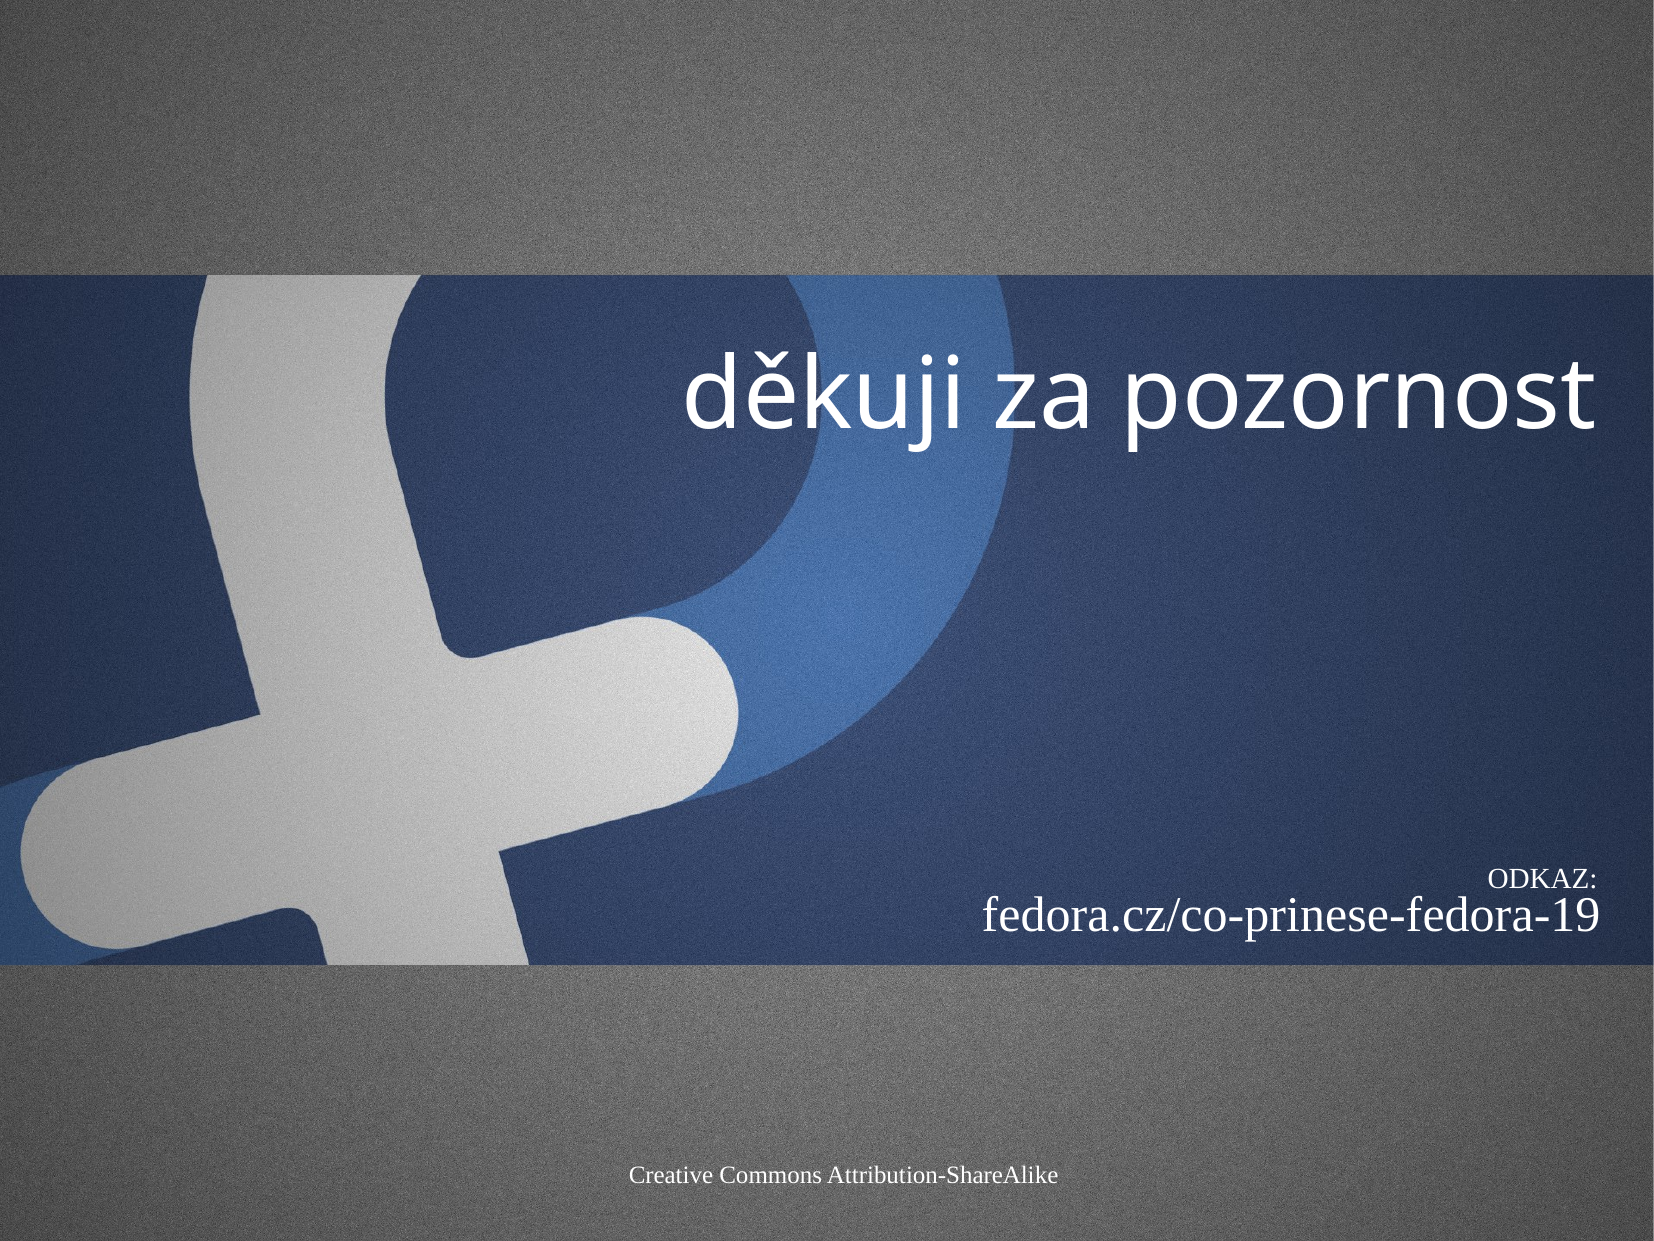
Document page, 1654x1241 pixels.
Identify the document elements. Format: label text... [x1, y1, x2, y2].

title děkuji za pozornost [22, 331, 1598, 448]
text_box fedora.cz/co-prinese-fedora-19 [80, 879, 1616, 953]
picture [0, 0, 1654, 1241]
text_box Creative Commons Attribution-ShareAlike [75, 1126, 1613, 1197]
text_box ODKAZ: [77, 854, 1613, 904]
